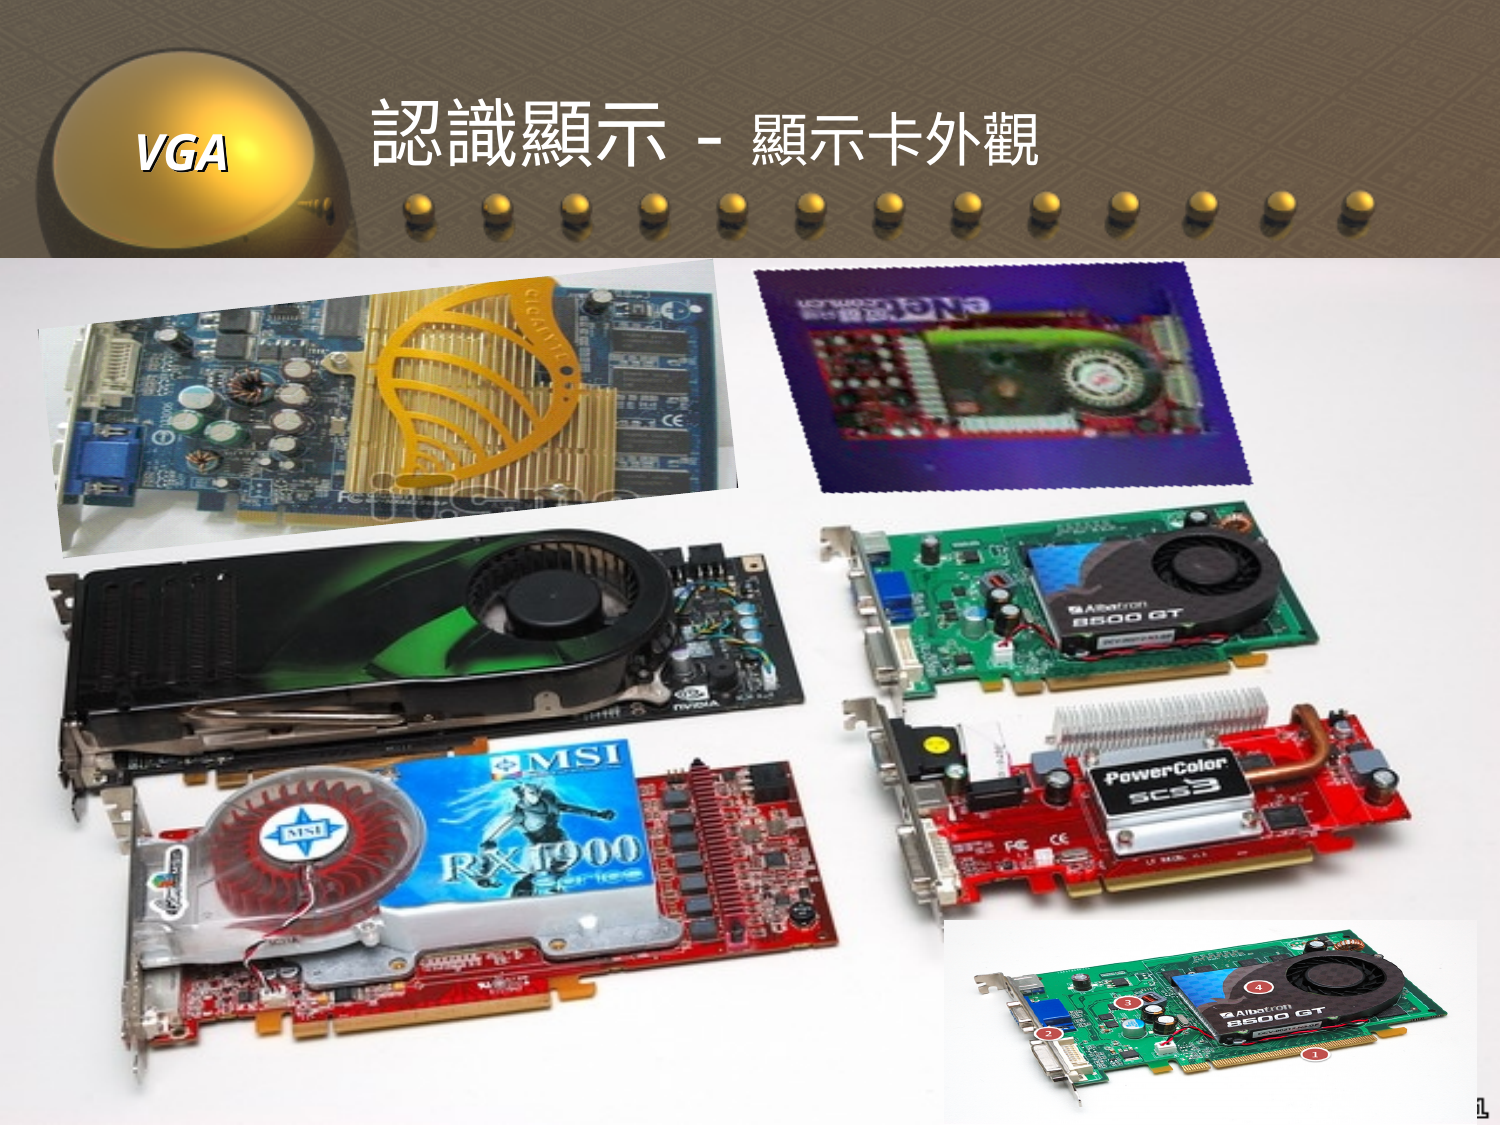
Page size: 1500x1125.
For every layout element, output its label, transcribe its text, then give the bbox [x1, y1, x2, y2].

text_box [37, 258, 739, 559]
picture [0, 0, 1500, 1125]
title 認識顯示-顯示卡外觀 [354, 67, 1413, 195]
